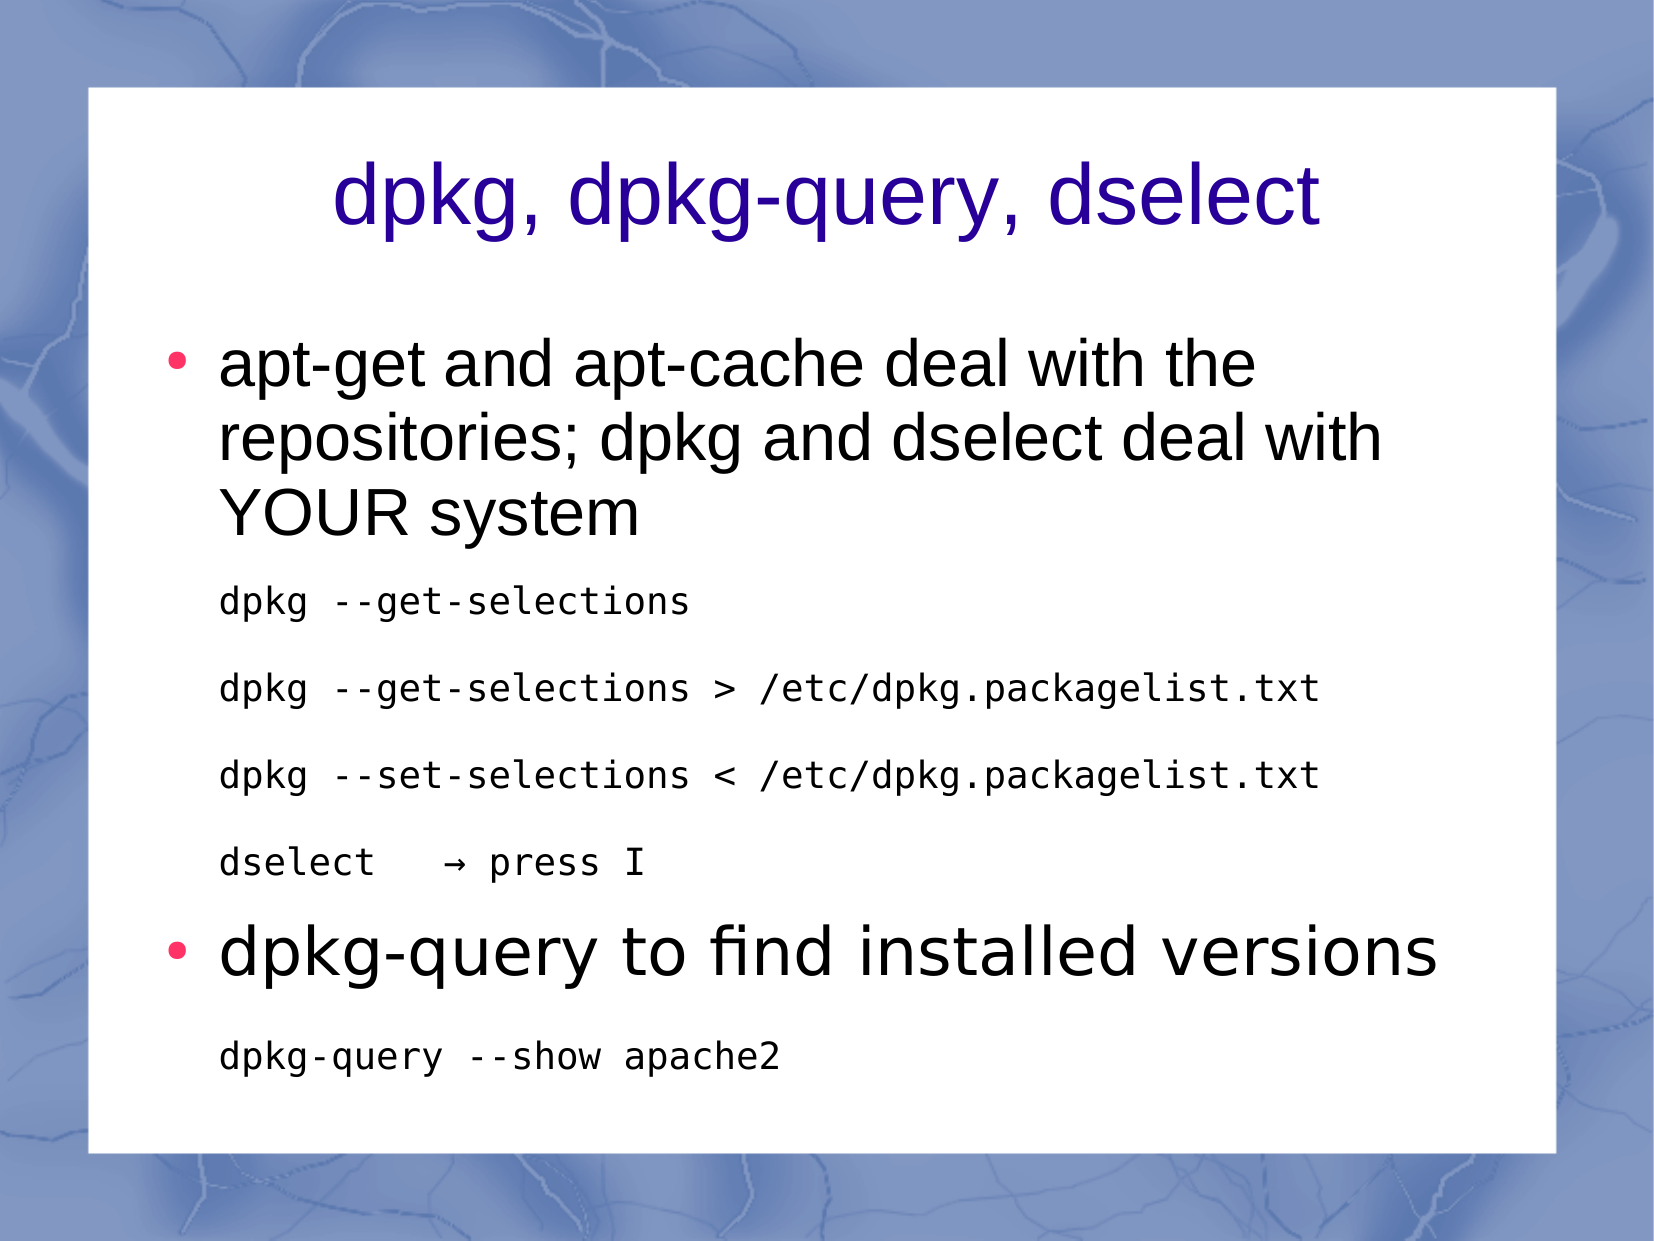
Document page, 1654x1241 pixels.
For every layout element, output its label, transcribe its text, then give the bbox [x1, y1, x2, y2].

title dpkg, dpkg-query, dselect [118, 90, 1536, 298]
list apt-get and apt-cache deal with the repositories; dpkg and dselect deal with YOUR system dpkg --get-selections dpkg --get-selections > /etc/dpkg.packagelist.txt dpkg --set-selections < /etc/dpkg.packagelist.txt dselect → press I dpkg-query to find installed versions dpkg-query --show apache2 [147, 325, 1506, 1232]
picture [0, 0, 1654, 1241]
